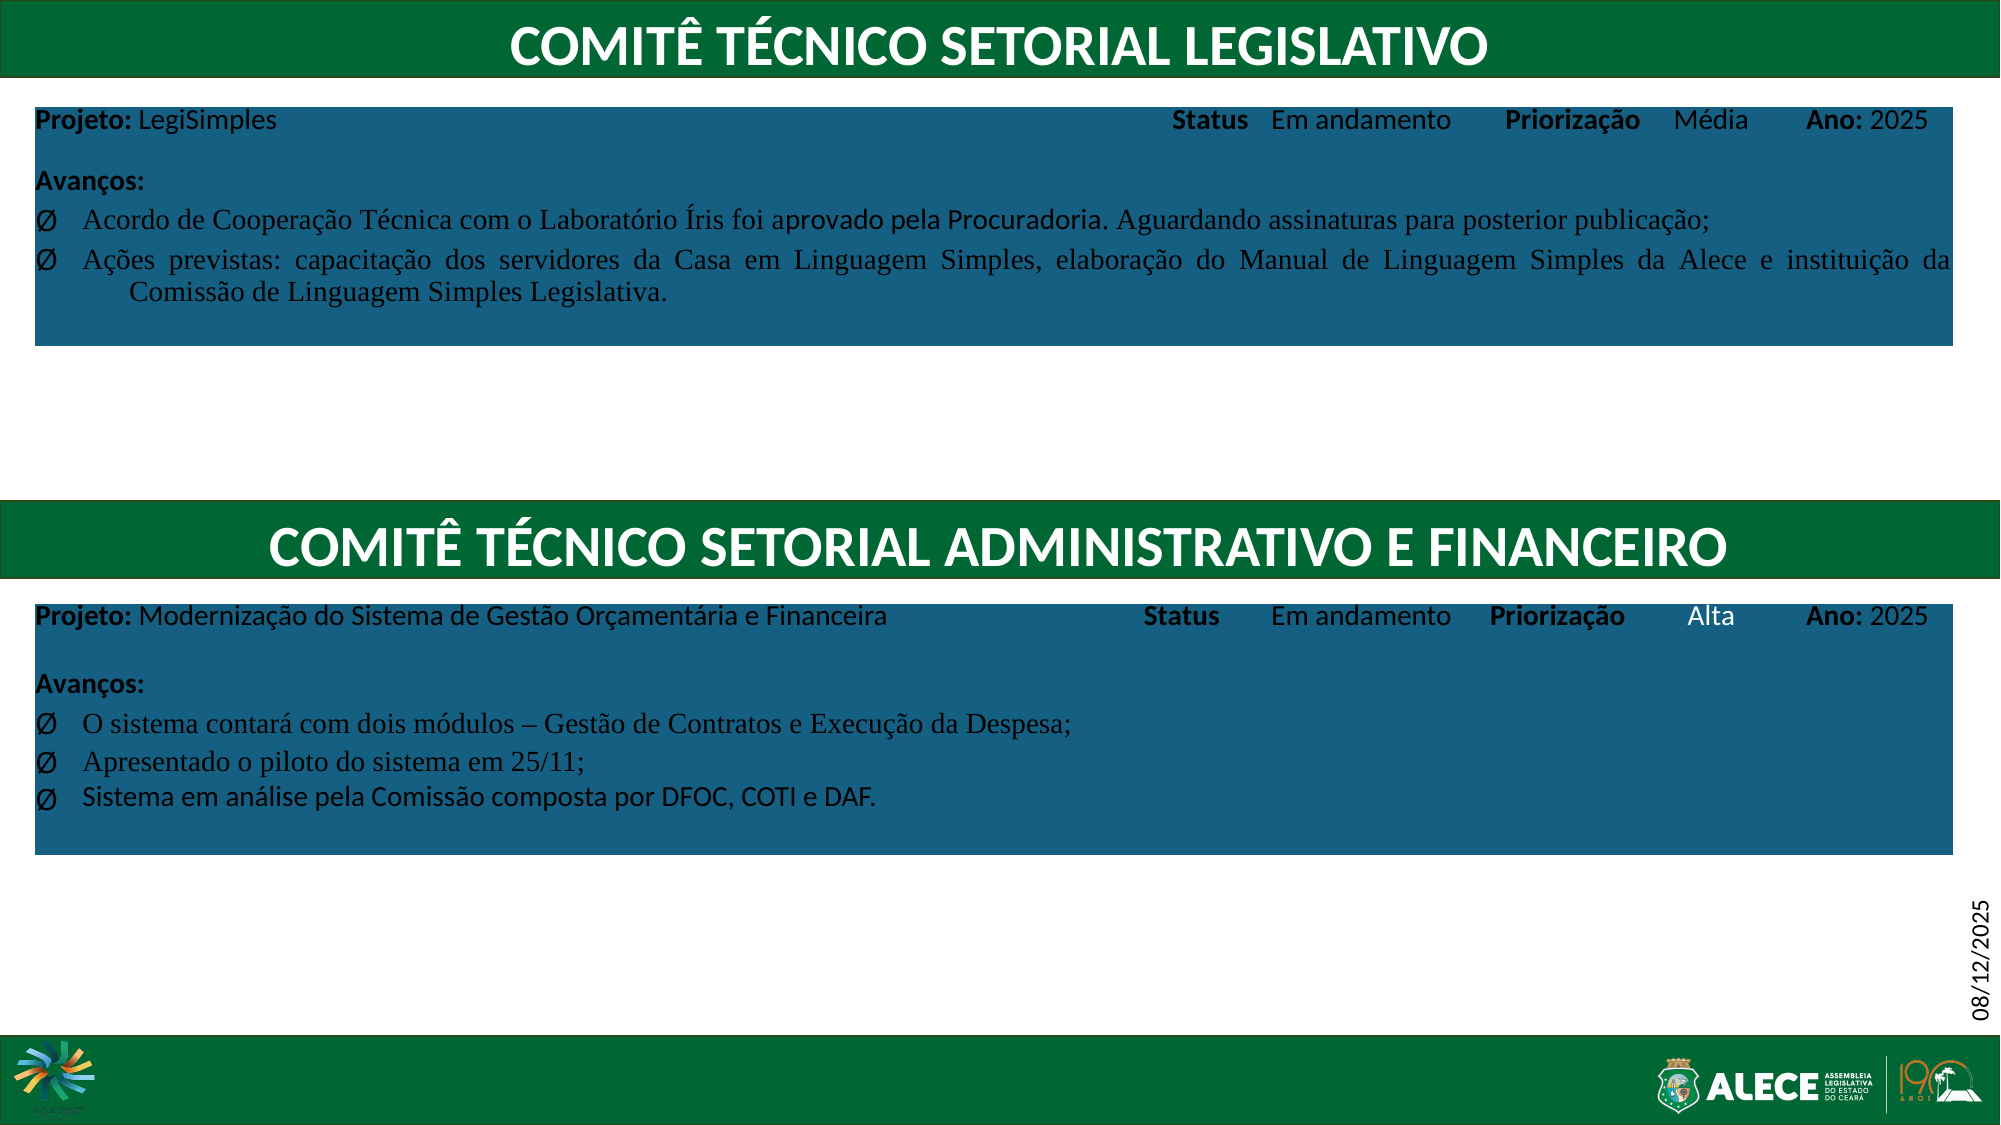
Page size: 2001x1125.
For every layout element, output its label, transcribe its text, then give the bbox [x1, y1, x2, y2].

table_header Ano: 2025 [1782, 107, 1953, 168]
table_header Projeto: Modernização do Sistema de Gestão Orçamentária e Financeira [35, 604, 1115, 672]
table_header Média [1641, 107, 1782, 168]
text_box [0, 1036, 1625, 1125]
table_header Status [1115, 604, 1249, 672]
table_header Priorização [1474, 604, 1641, 672]
table_cell Avanços: O sistema contará com dois módulos – Gestão de Contratos e Execução da Despesa; Apresentado o piloto do sistema em 25/11; Sistema em análise pela Comissão composta por DFOC, COTI e DAF. [35, 672, 1953, 855]
text_box 08/12/2025 [1956, 883, 2000, 1037]
text_box COMITÊ TÉCNICO SETORIAL ADMINISTRATIVO E FINANCEIRO [0, 501, 2000, 578]
picture [1625, 982, 2000, 1125]
table_header Priorização [1474, 107, 1641, 168]
table_header Projeto: LegiSimples [35, 107, 1115, 168]
table_header Alta [1641, 604, 1782, 672]
table_header Ano: 2025 [1782, 604, 1953, 672]
table_cell Avanços: Acordo de Cooperação Técnica com o Laboratório Íris foi aprovado pela Procuradoria. Aguardando assinaturas para posterior publicação; Ações previstas: capacitação dos servidores da Casa em Linguagem Simples, elaboração do Manual de Linguagem Simples da Alece e instituição da Comissão de Linguagem Simples Legislativa. [35, 168, 1953, 346]
table_header Em andamento [1249, 107, 1474, 168]
text_box COMITÊ TÉCNICO SETORIAL LEGISLATIVO [0, 0, 2000, 77]
table_header Em andamento [1249, 604, 1474, 672]
table_header Status [1115, 107, 1249, 168]
